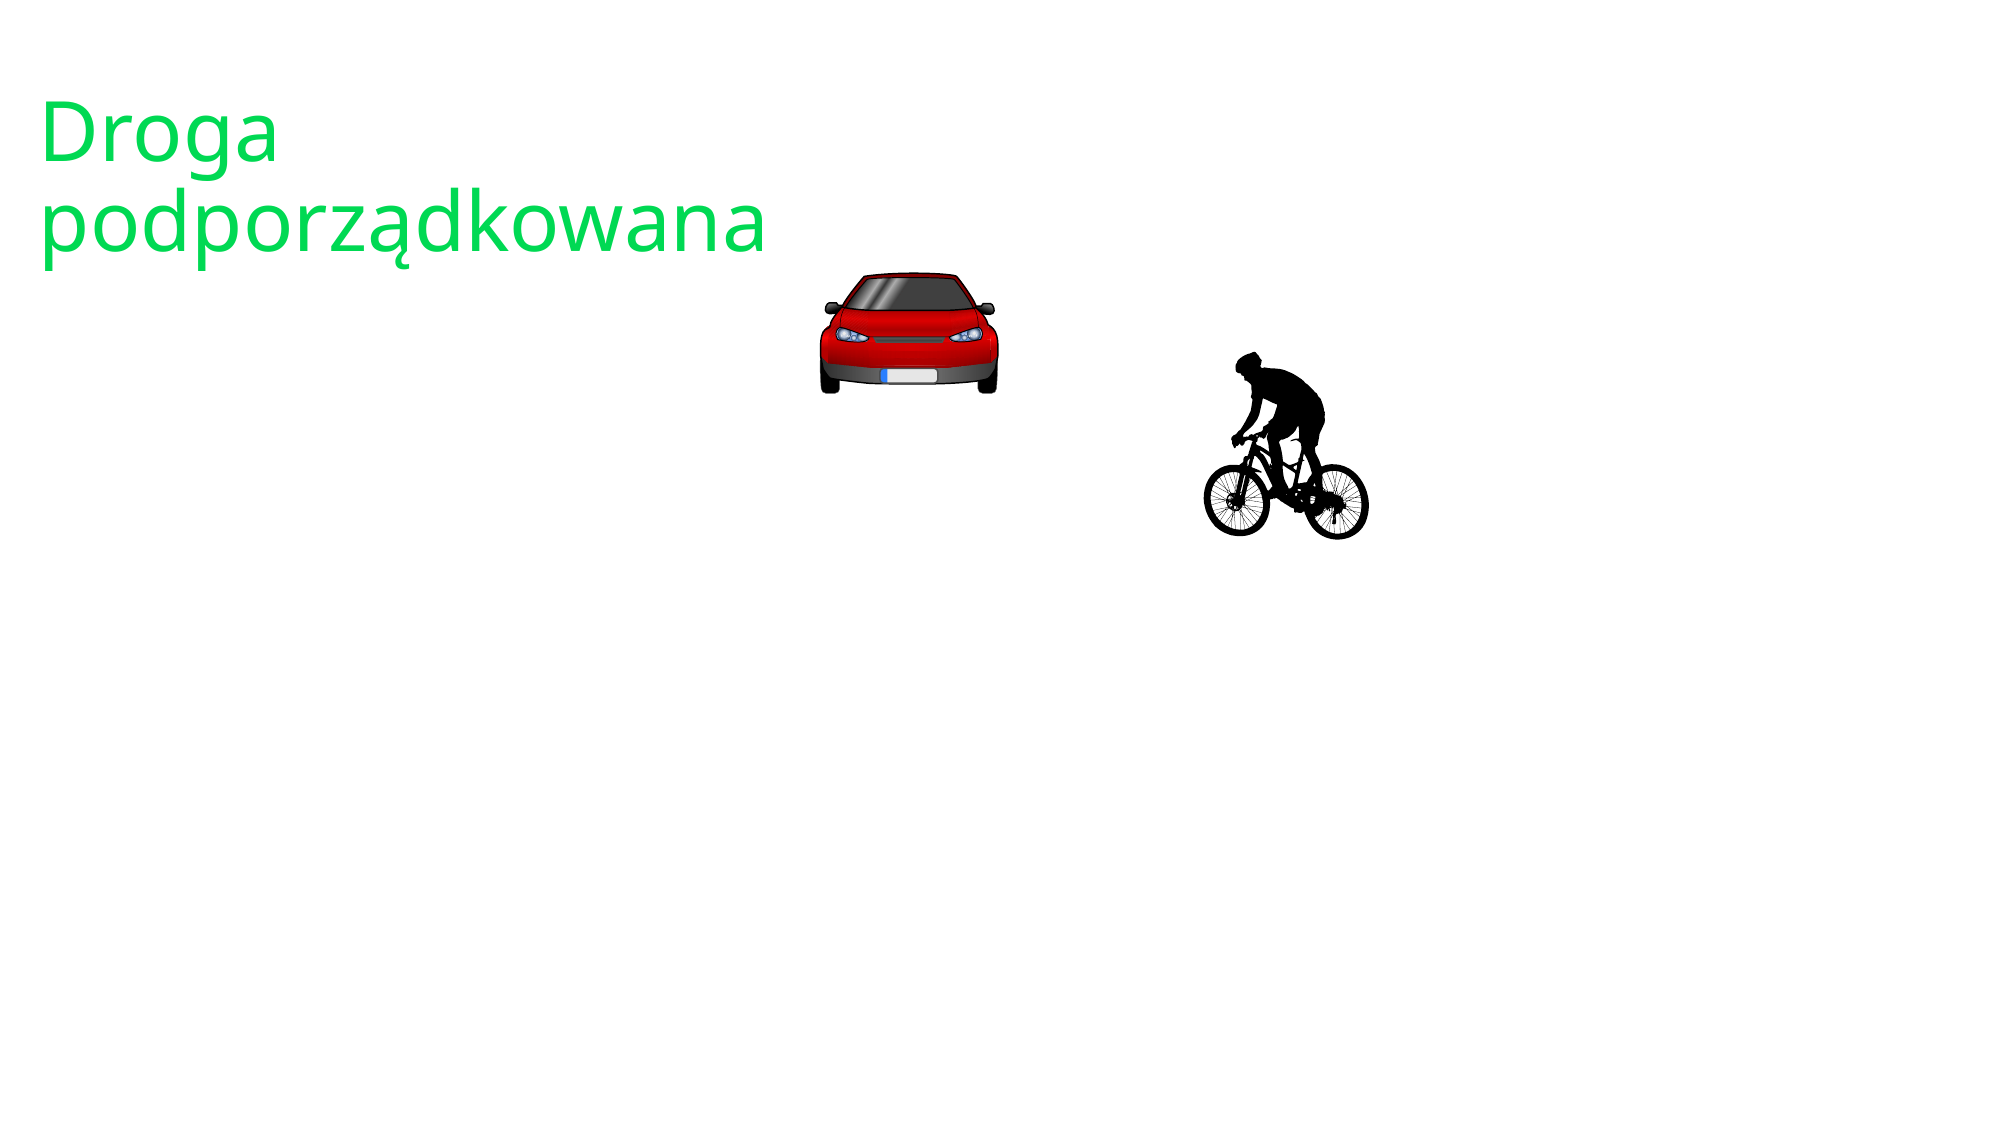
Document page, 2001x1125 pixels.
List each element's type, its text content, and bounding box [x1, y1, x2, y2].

title Droga podporządkowana [23, 70, 799, 288]
picture [818, 272, 1001, 394]
picture [1191, 345, 1377, 547]
